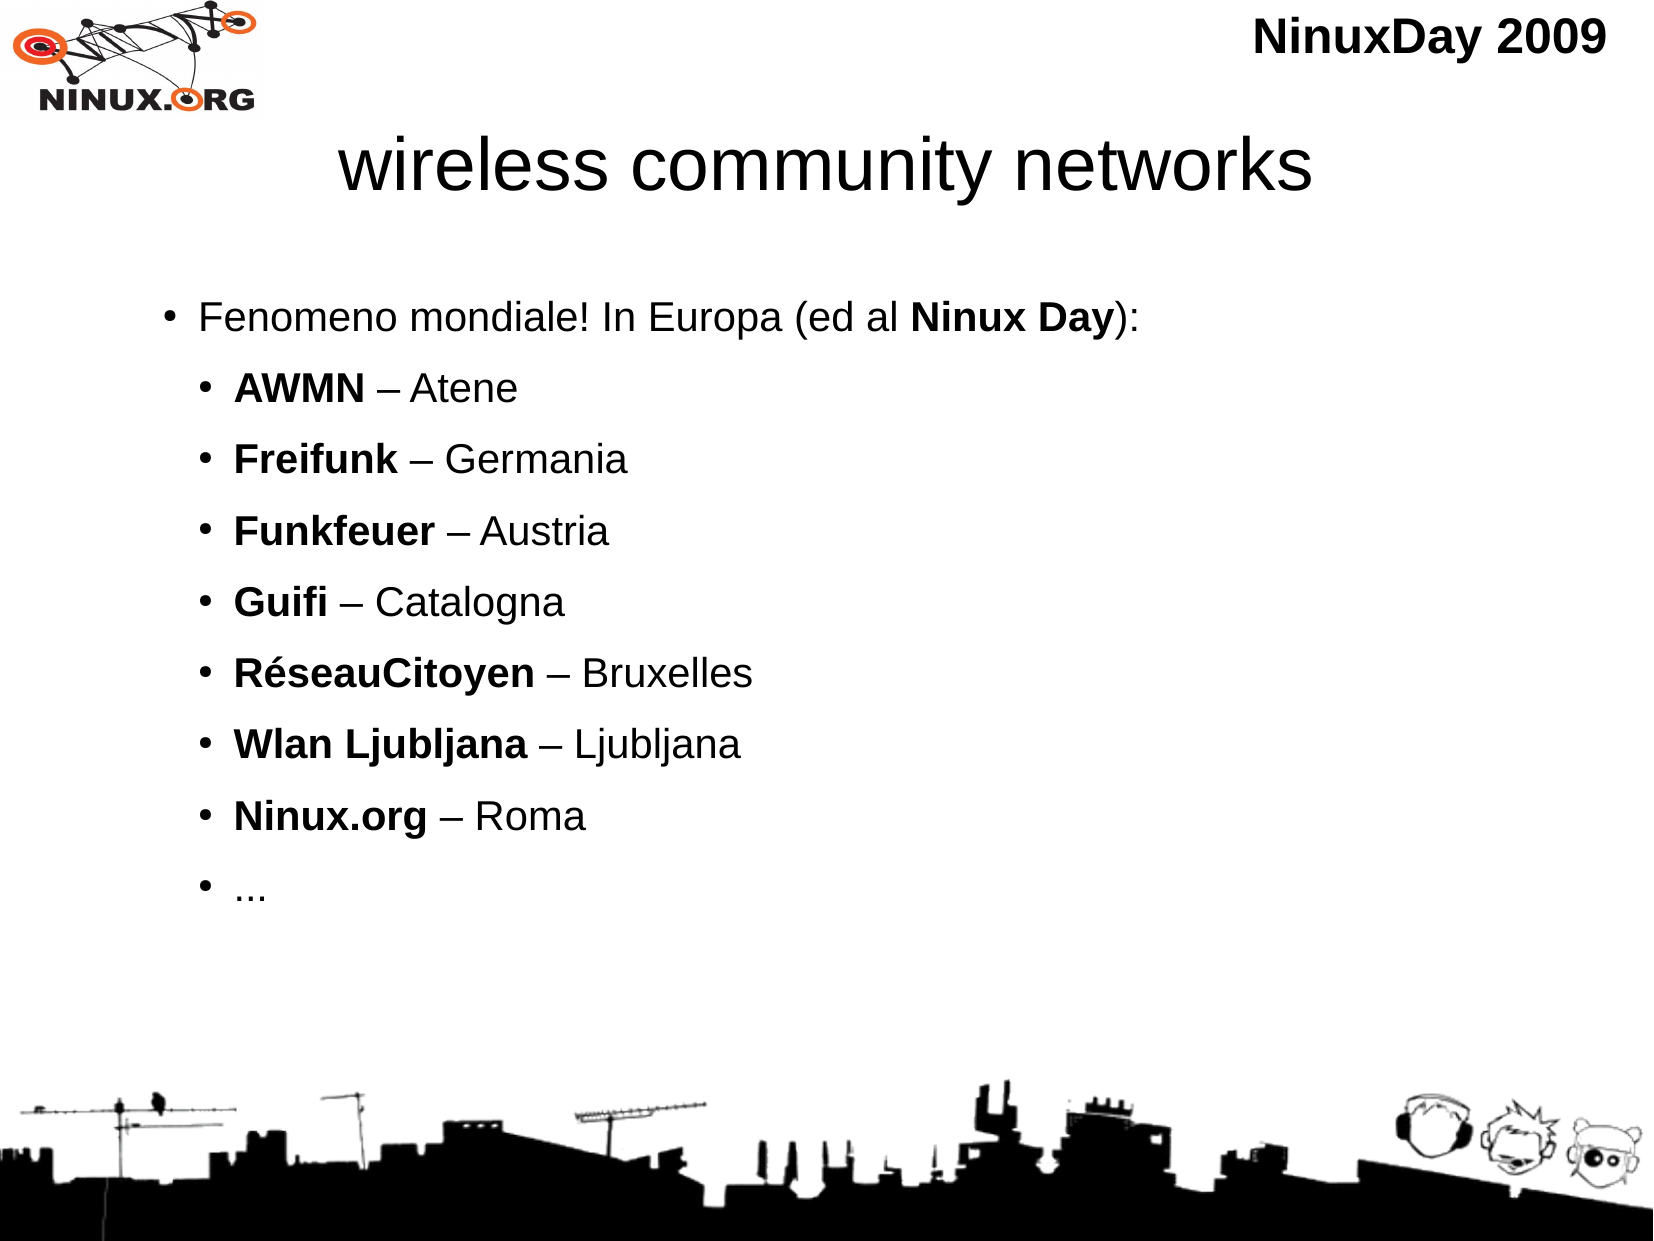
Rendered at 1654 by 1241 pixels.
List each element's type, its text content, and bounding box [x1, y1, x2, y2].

title wireless community networks [82, 61, 1571, 269]
picture [0, 1078, 1653, 1241]
text_box NinuxDay 2009 [1237, 0, 1650, 80]
picture [0, 0, 264, 119]
text_box Fenomeno mondiale! In Europa (ed al Ninux Day): AWMN – Atene Freifunk – Germania Funkfeuer – Austria Guifi – Catalogna RéseauCitoyen – Bruxelles Wlan Ljubljana – Ljubljana Ninux.org – Roma ... [112, 286, 1538, 1078]
